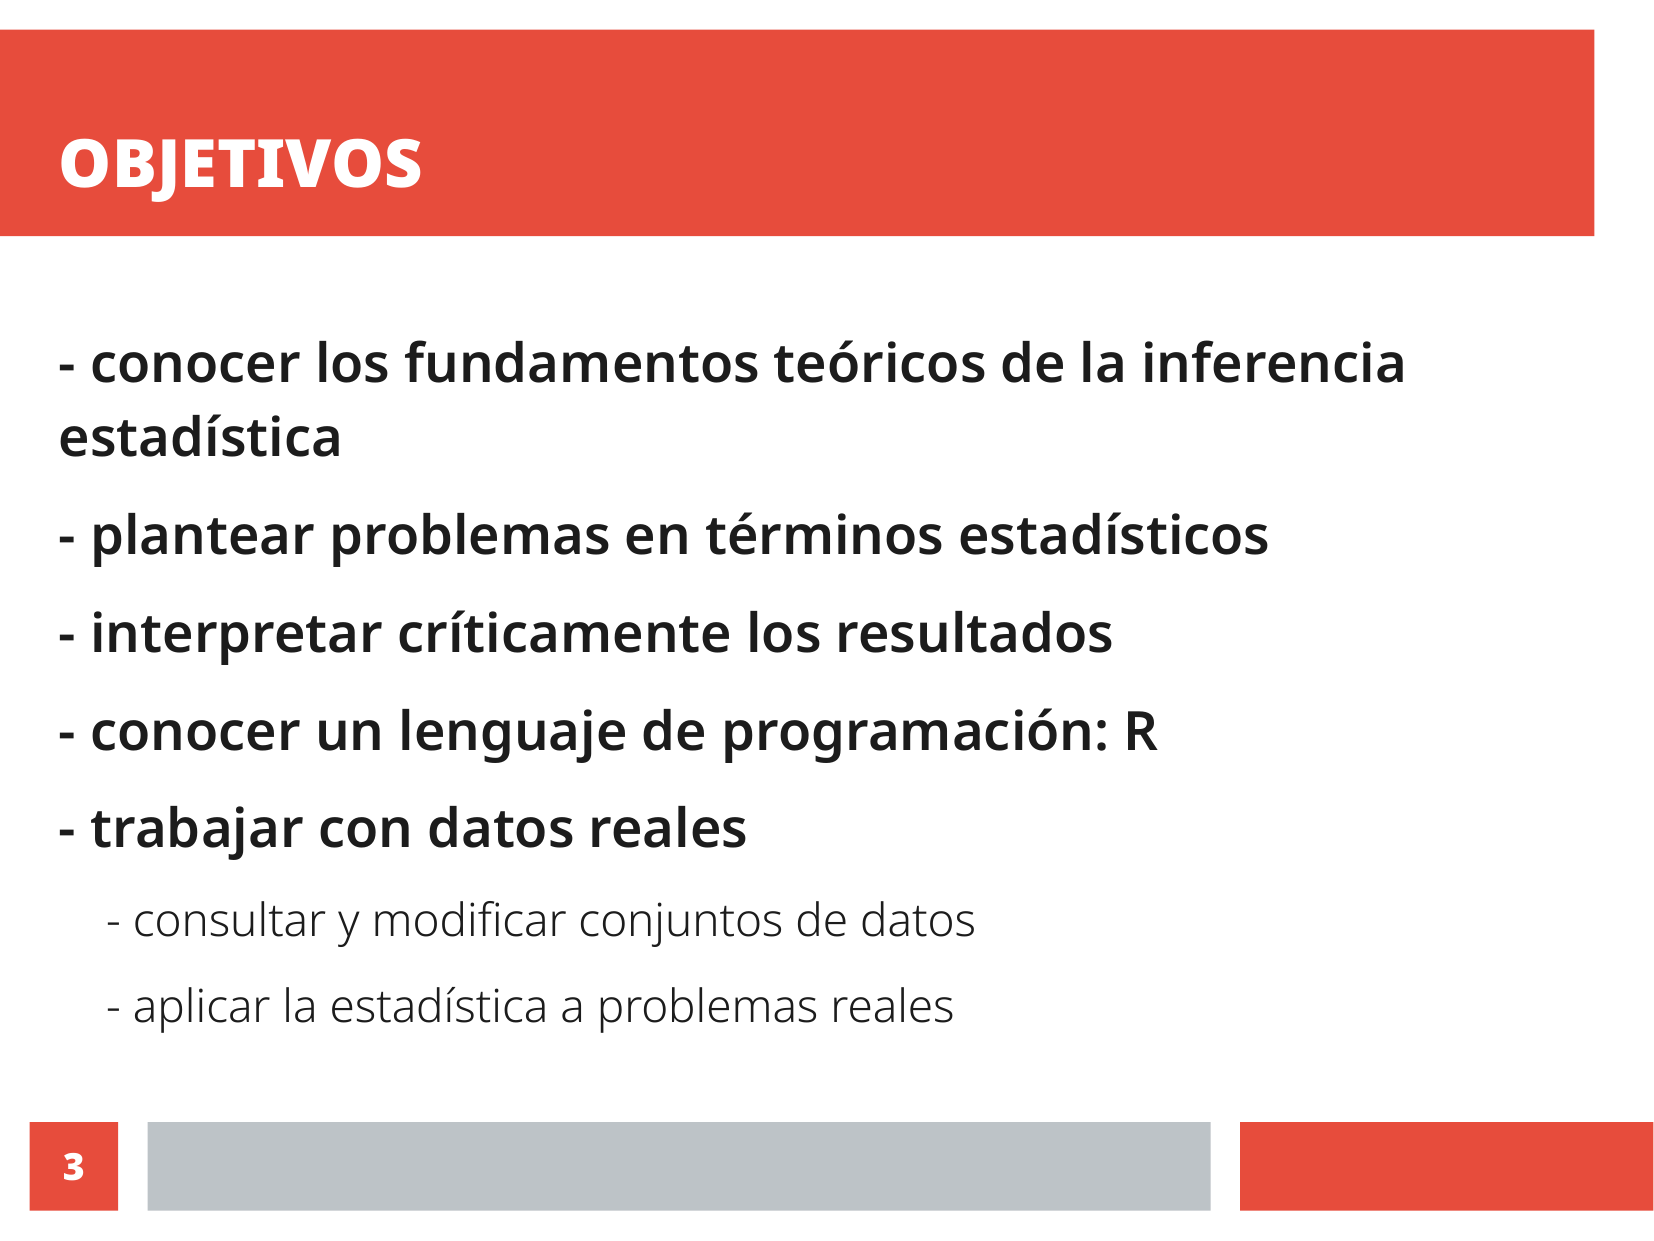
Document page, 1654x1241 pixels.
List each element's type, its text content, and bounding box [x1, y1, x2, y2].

list - conocer los fundamentos teóricos de la inferencia estadística - plantear problemas en términos estadísticos - interpretar críticamente los resultados - conocer un lenguaje de programación: R - trabajar con datos reales - consultar y modificar conjuntos de datos - aplicar la estadística a problemas reales [59, 324, 1565, 1093]
title OBJETIVOS [59, 59, 1595, 207]
